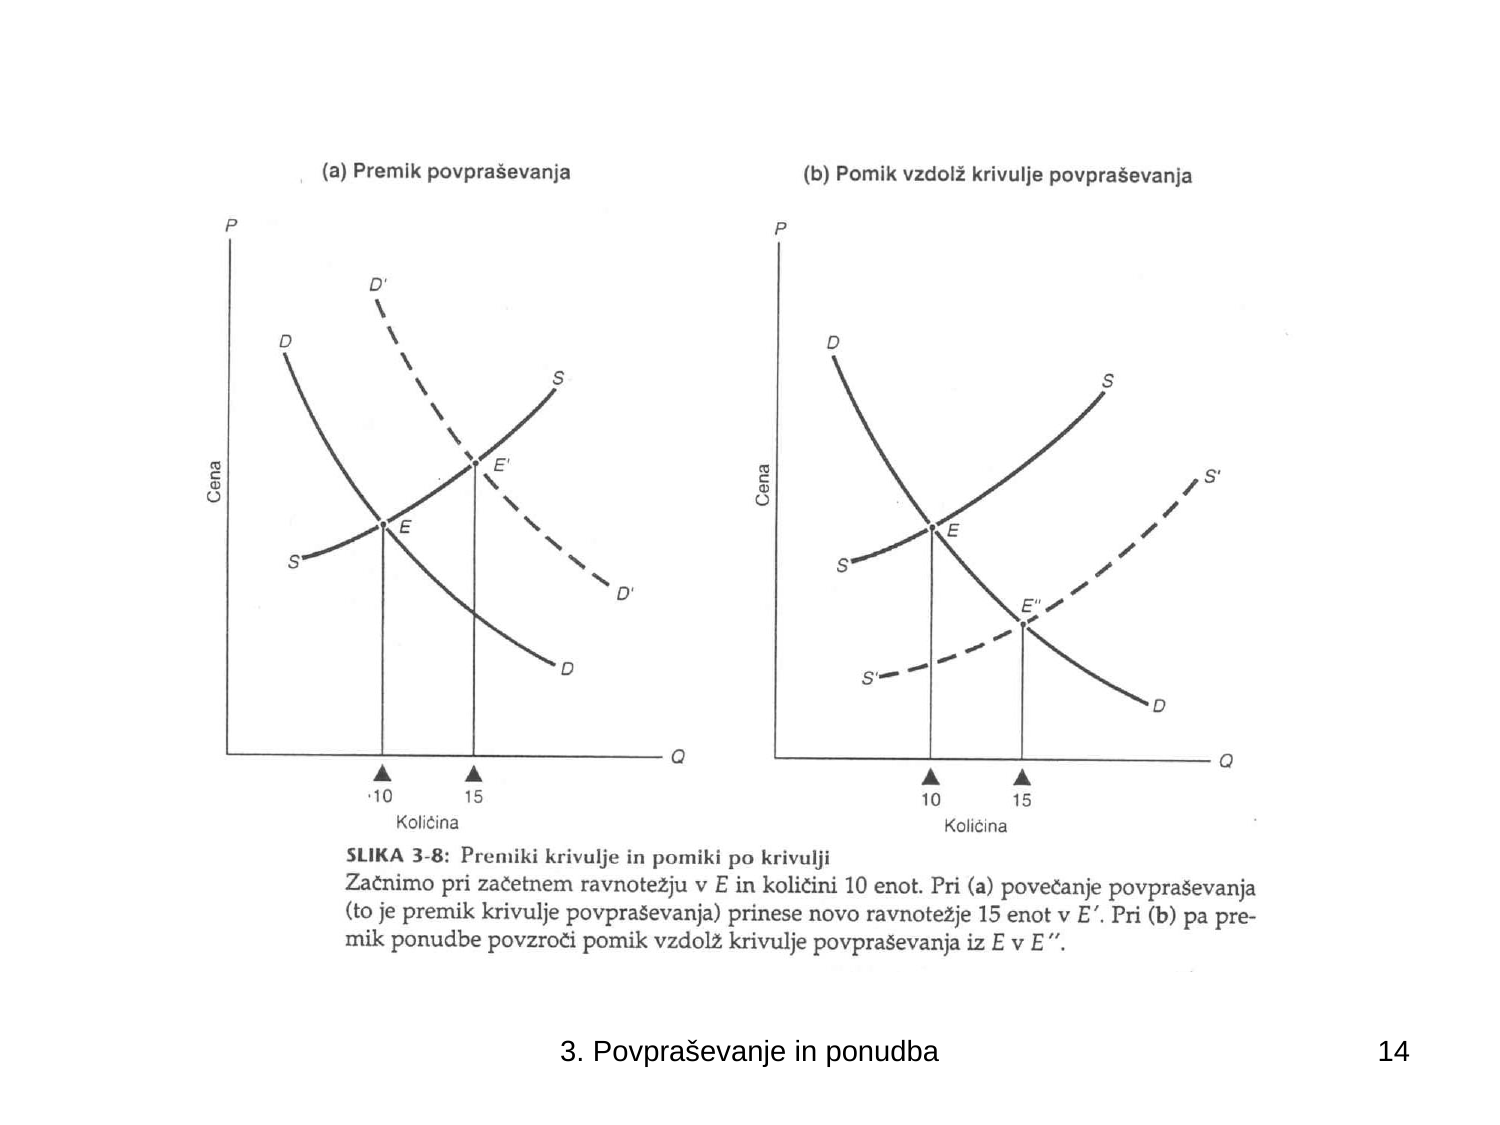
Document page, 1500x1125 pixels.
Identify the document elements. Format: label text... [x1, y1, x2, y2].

text_box <number> [1074, 1024, 1426, 1103]
picture [201, 153, 1299, 972]
text_box 3. Povpraševanje in ponudba [512, 1024, 988, 1103]
